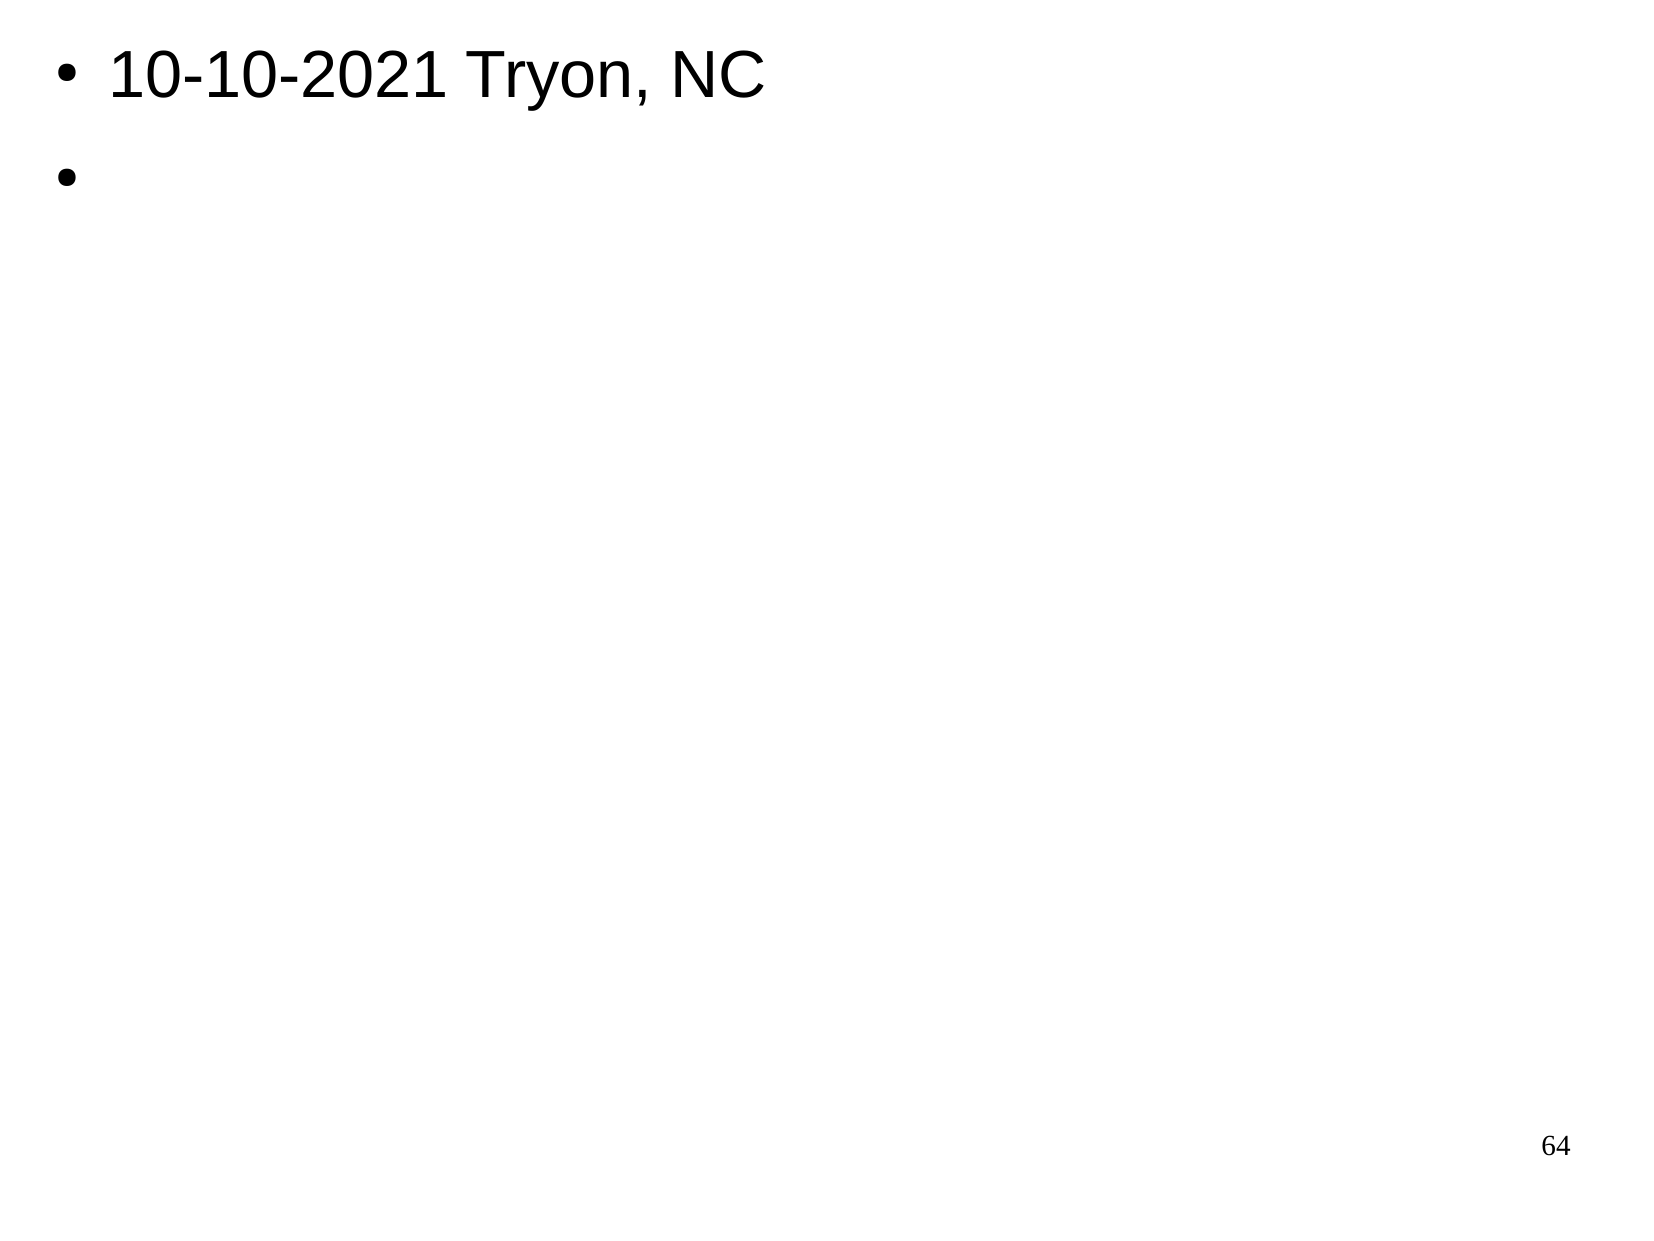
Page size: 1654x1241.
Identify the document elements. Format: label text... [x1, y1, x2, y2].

list 10-10-2021 Tryon, NC [37, 37, 1613, 1238]
